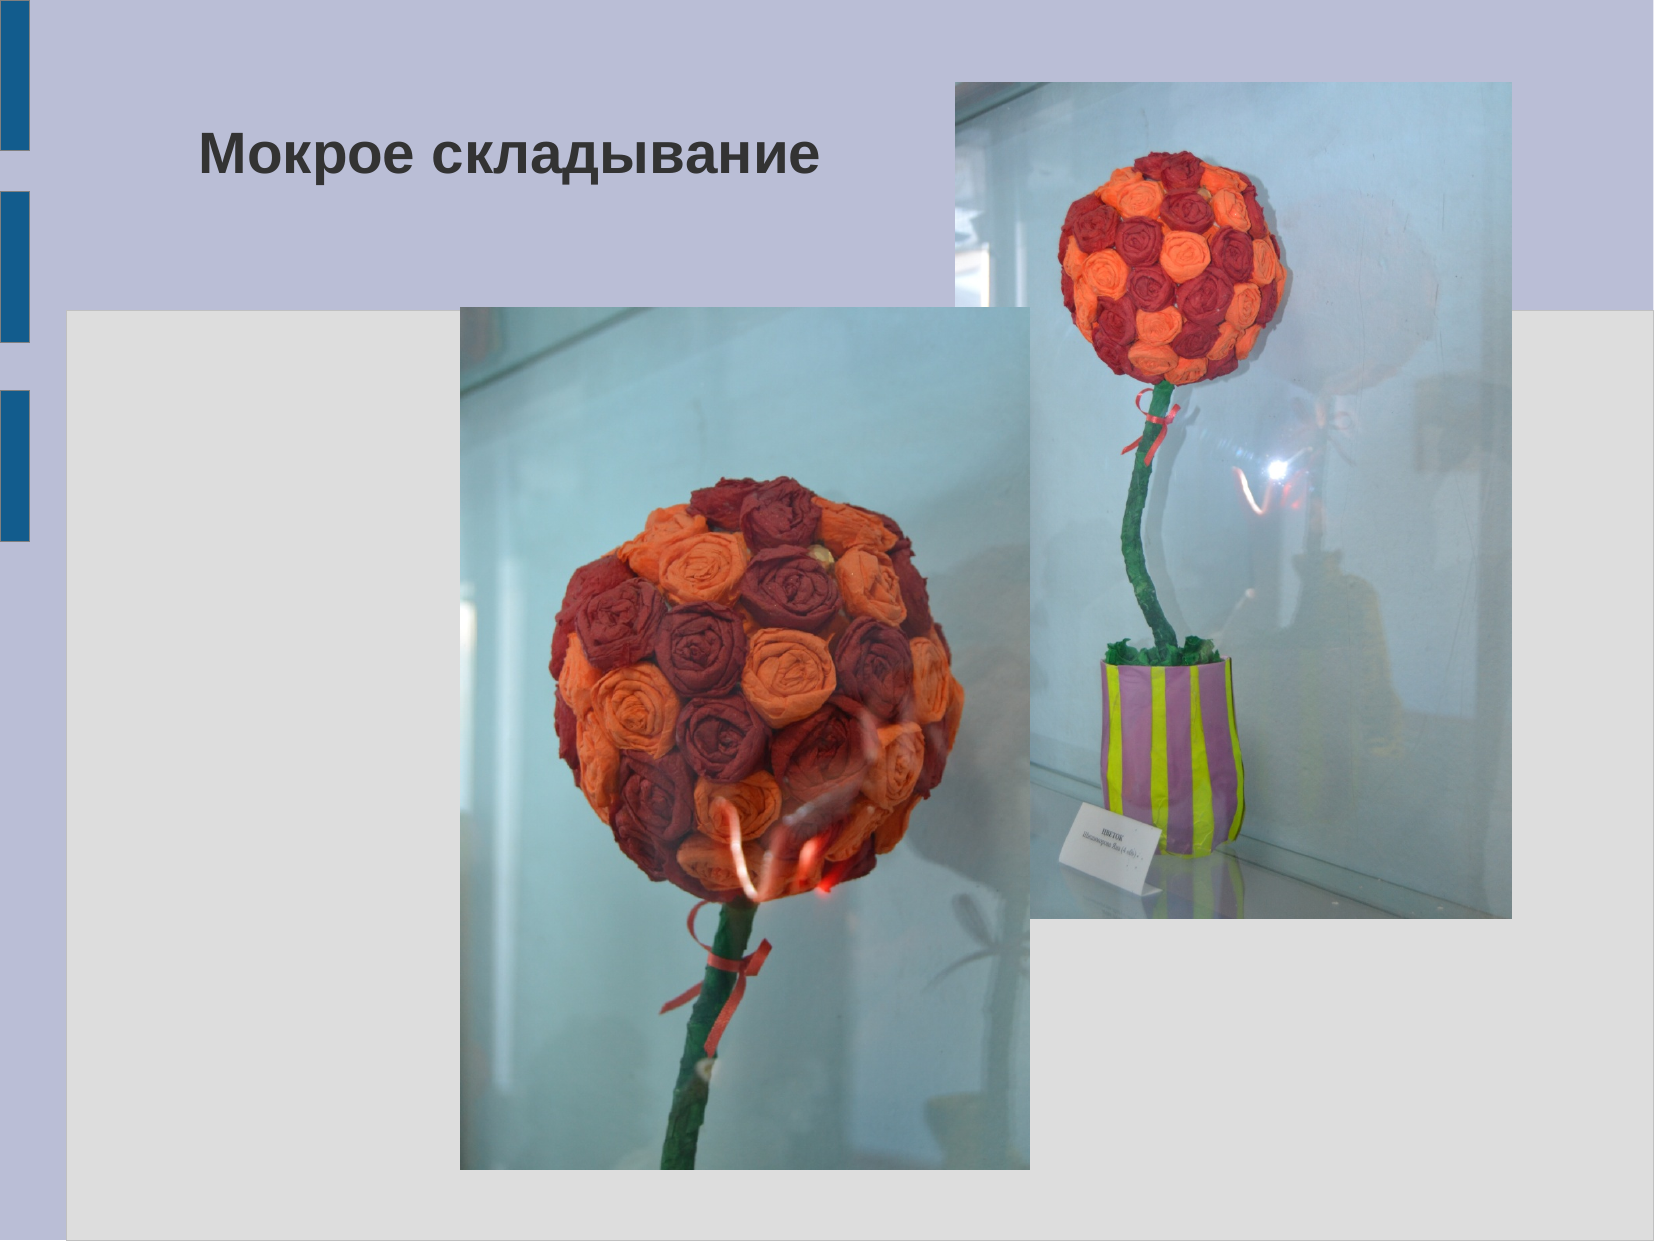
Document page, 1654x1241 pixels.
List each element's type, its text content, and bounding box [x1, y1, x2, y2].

title Мокрое складывание [106, 52, 886, 260]
picture [460, 82, 1512, 1170]
